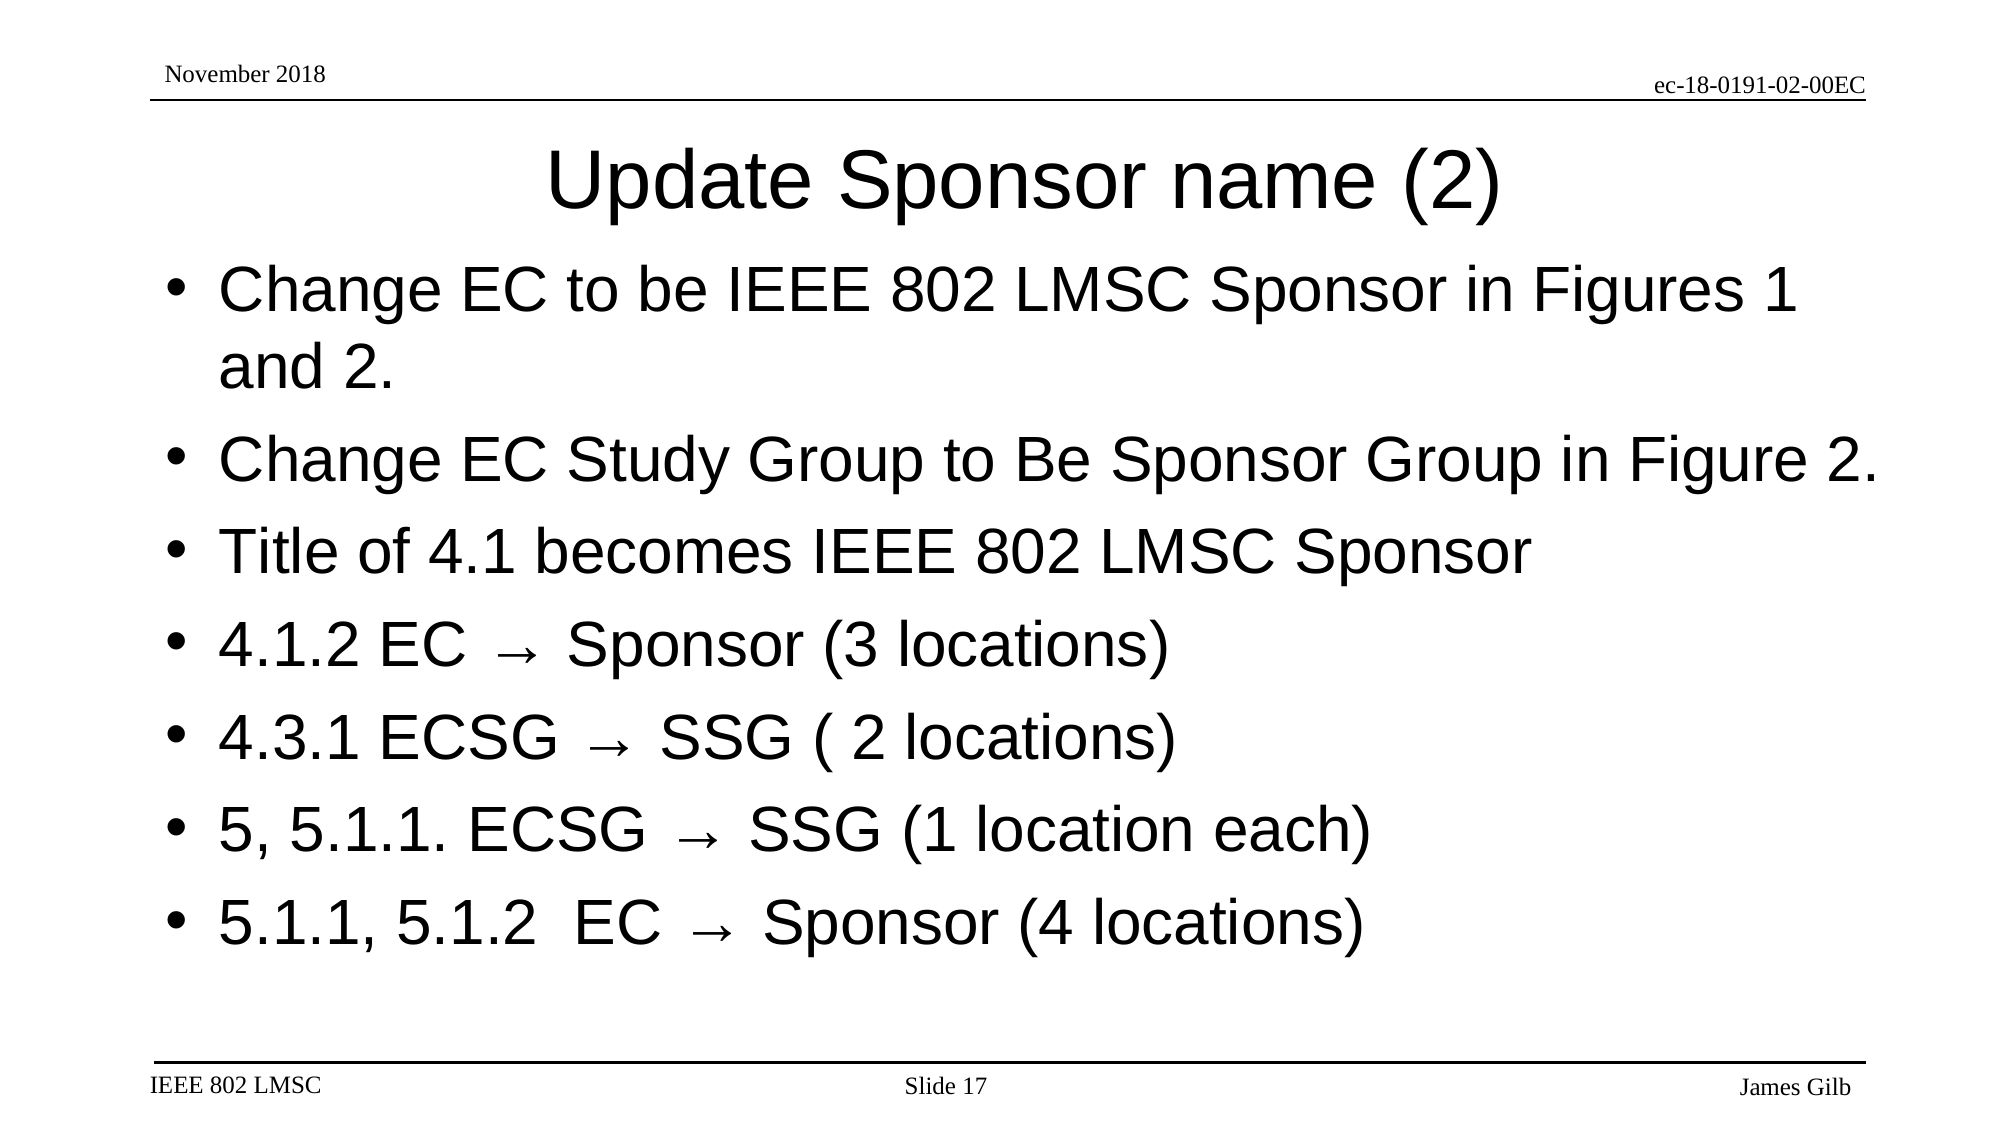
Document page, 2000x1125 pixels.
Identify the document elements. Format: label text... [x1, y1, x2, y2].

title Update Sponsor name (2) [149, 112, 1900, 238]
list Change EC to be IEEE 802 LMSC Sponsor in Figures 1 and 2. Change EC Study Group to Be Sponsor Group in Figure 2. Title of 4.1 becomes IEEE 802 LMSC Sponsor 4.1.2 EC → Sponsor (3 locations) 4.3.1 ECSG → SSG ( 2 locations) 5, 5.1.1. ECSG → SSG (1 location each) 5.1.1, 5.1.2 EC → Sponsor (4 locations) [149, 239, 1900, 1051]
